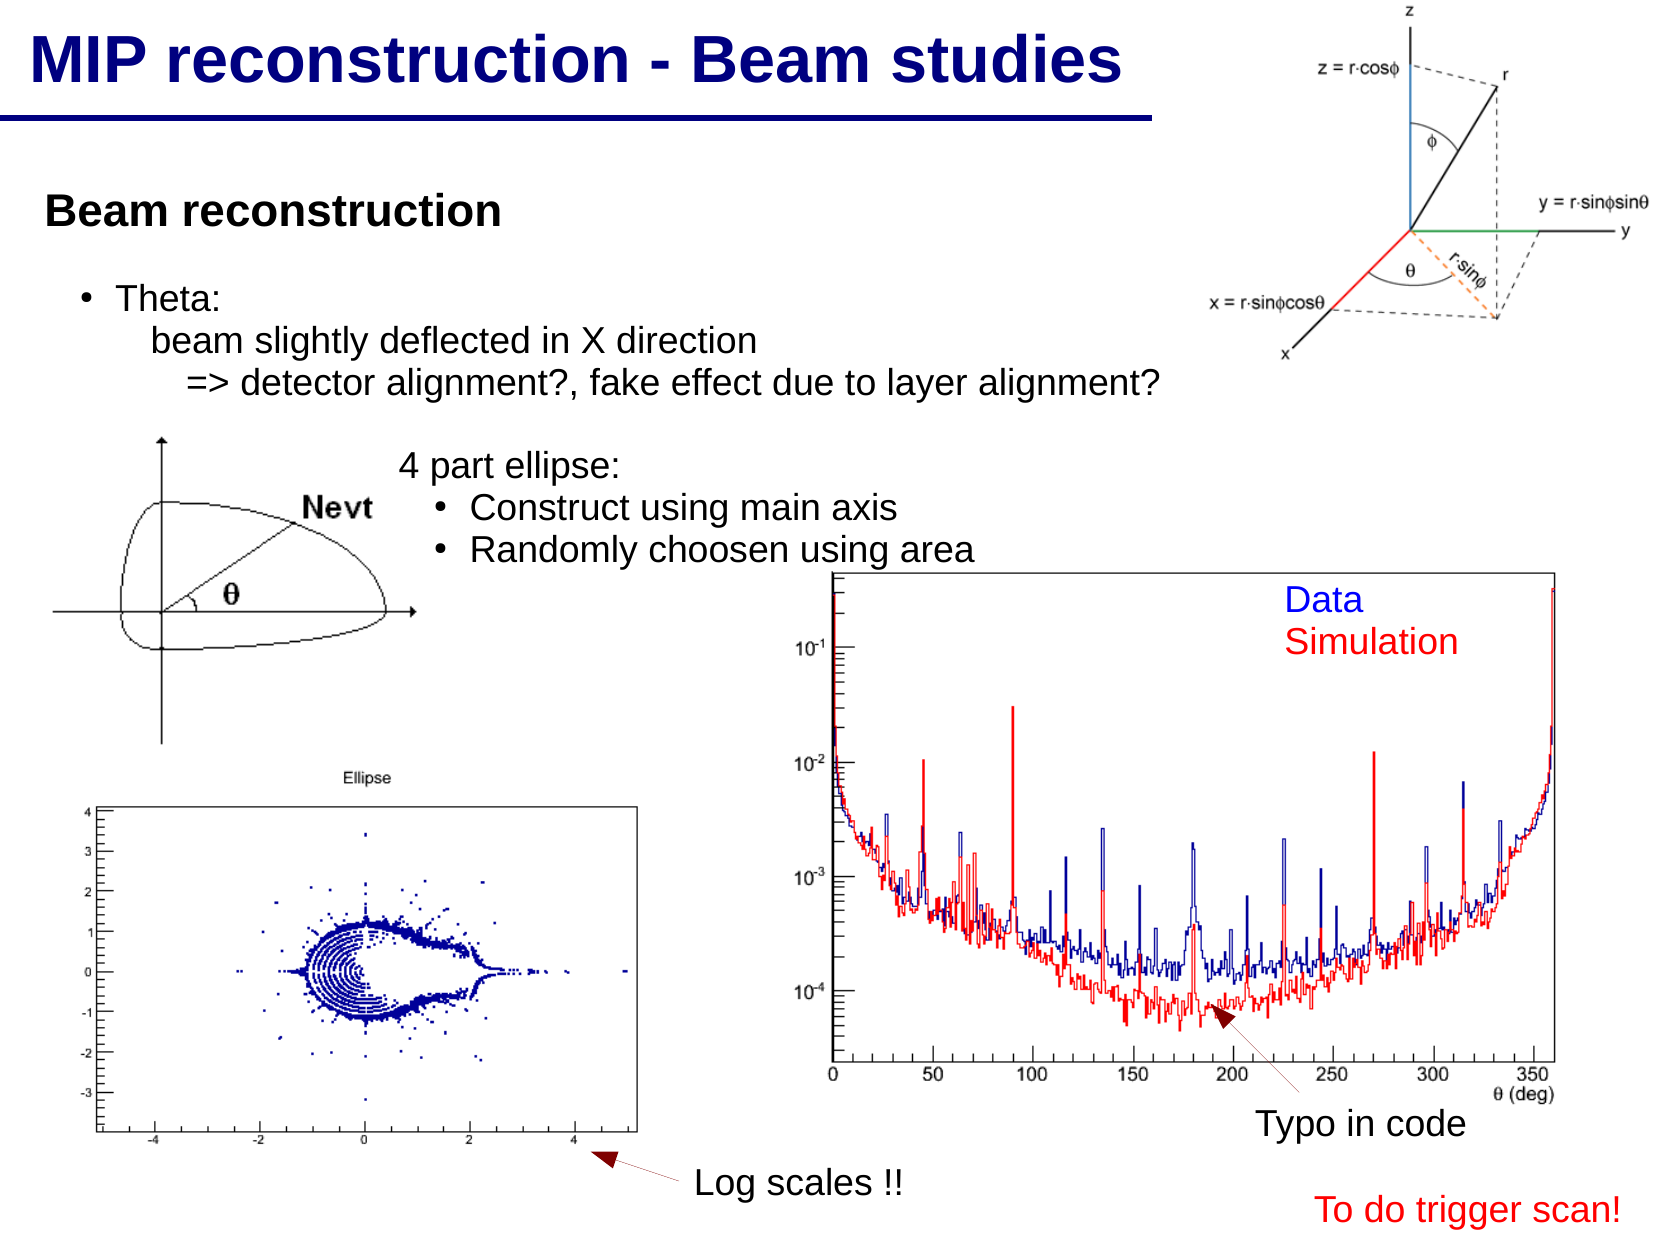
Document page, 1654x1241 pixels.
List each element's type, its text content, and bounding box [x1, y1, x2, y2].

picture [745, 513, 1646, 1125]
picture [641, 1167, 679, 1172]
text_box To do trigger scan! [1299, 1181, 1654, 1239]
text_box Typo in code [1240, 1094, 1484, 1152]
text_box Beam reconstruction Theta: beam slightly deflected in X direction => detector alignment?, fake effect due to layer alignment? [29, 621, 1625, 1167]
picture [1203, 0, 1654, 364]
text_box Beam reconstruction Theta: beam slightly deflected in X direction => detector alignment?, fake effect due to layer alignment? [29, 177, 1625, 513]
picture [17, 420, 448, 768]
text_box 4 part ellipse: Construct using main axis Randomly choosen using area [383, 437, 1004, 621]
text_box Data Simulation [1269, 571, 1506, 671]
title MIP reconstruction - Beam studies [29, 0, 1203, 119]
picture [29, 1167, 648, 1172]
text_box Log scales !! [679, 1153, 945, 1211]
